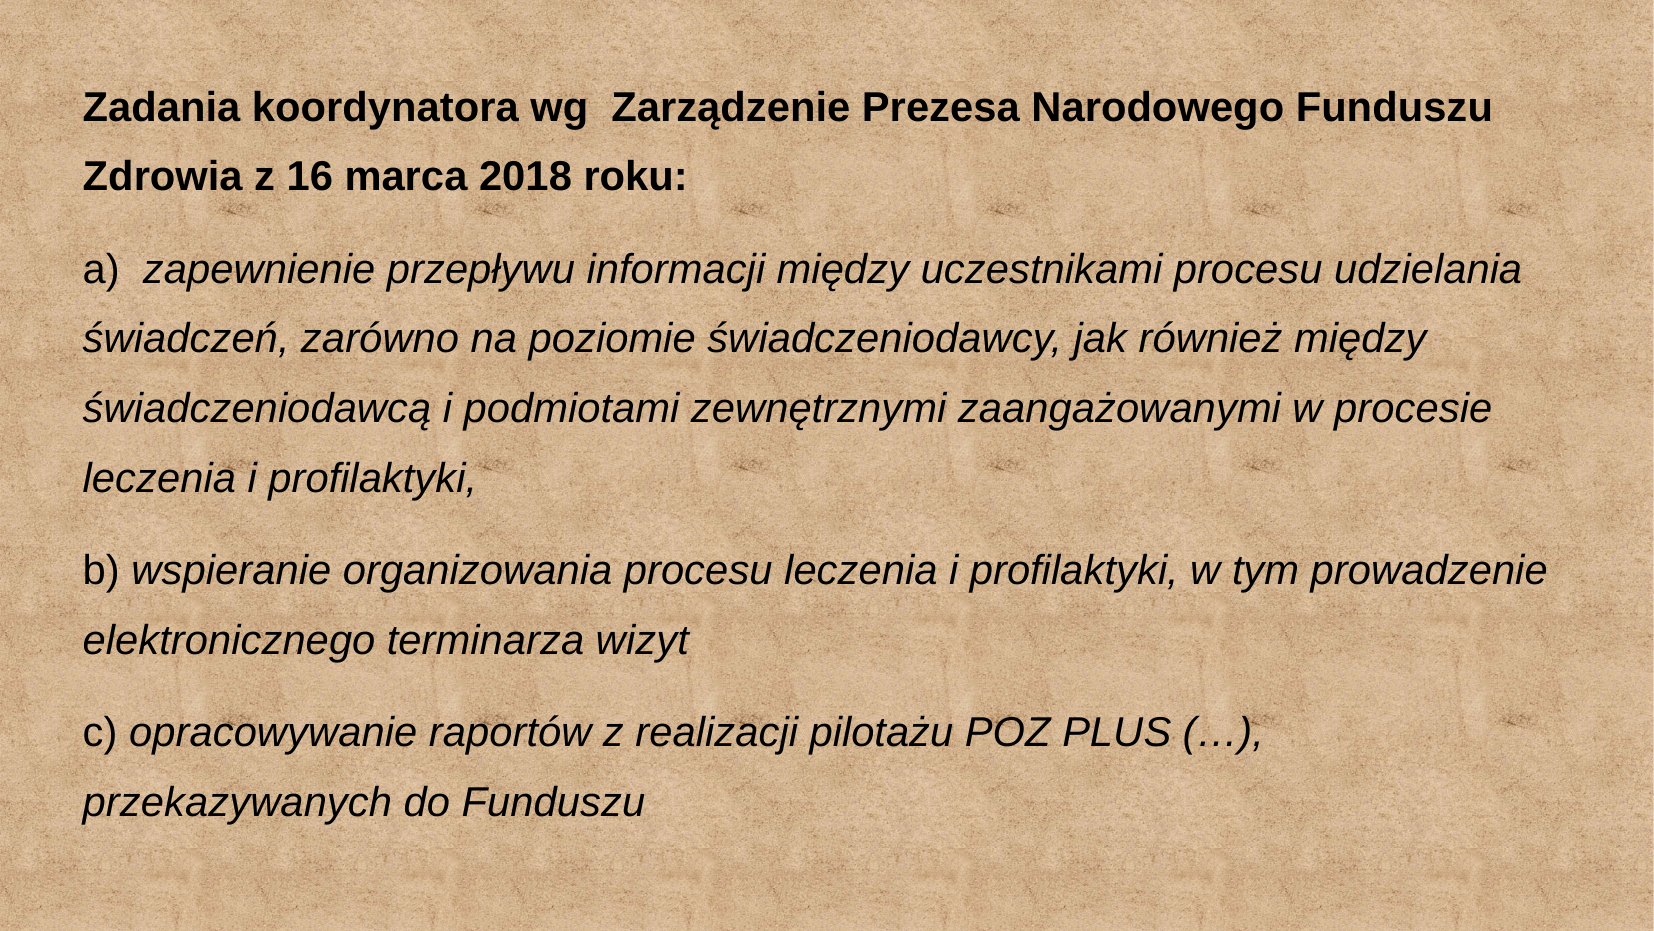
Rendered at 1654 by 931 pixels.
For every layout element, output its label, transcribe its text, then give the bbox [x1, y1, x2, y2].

picture [0, 0, 1654, 931]
list Zadania koordynatora wg Zarządzenie Prezesa Narodowego Funduszu Zdrowia z 16 marca 2018 roku: a) zapewnienie przepływu informacji między uczestnikami procesu udzielania świadczeń, zarówno na poziomie świadczeniodawcy, jak również między świadczeniodawcą i podmiotami zewnętrznymi zaangażowanymi w procesie leczenia i profilaktyki, b) wspieranie organizowania procesu leczenia i profilaktyki, w tym prowadzenie elektronicznego terminarza wizyt c) opracowywanie raportów z realizacji pilotażu POZ PLUS (…), przekazywanych do Funduszu [82, 60, 1571, 826]
